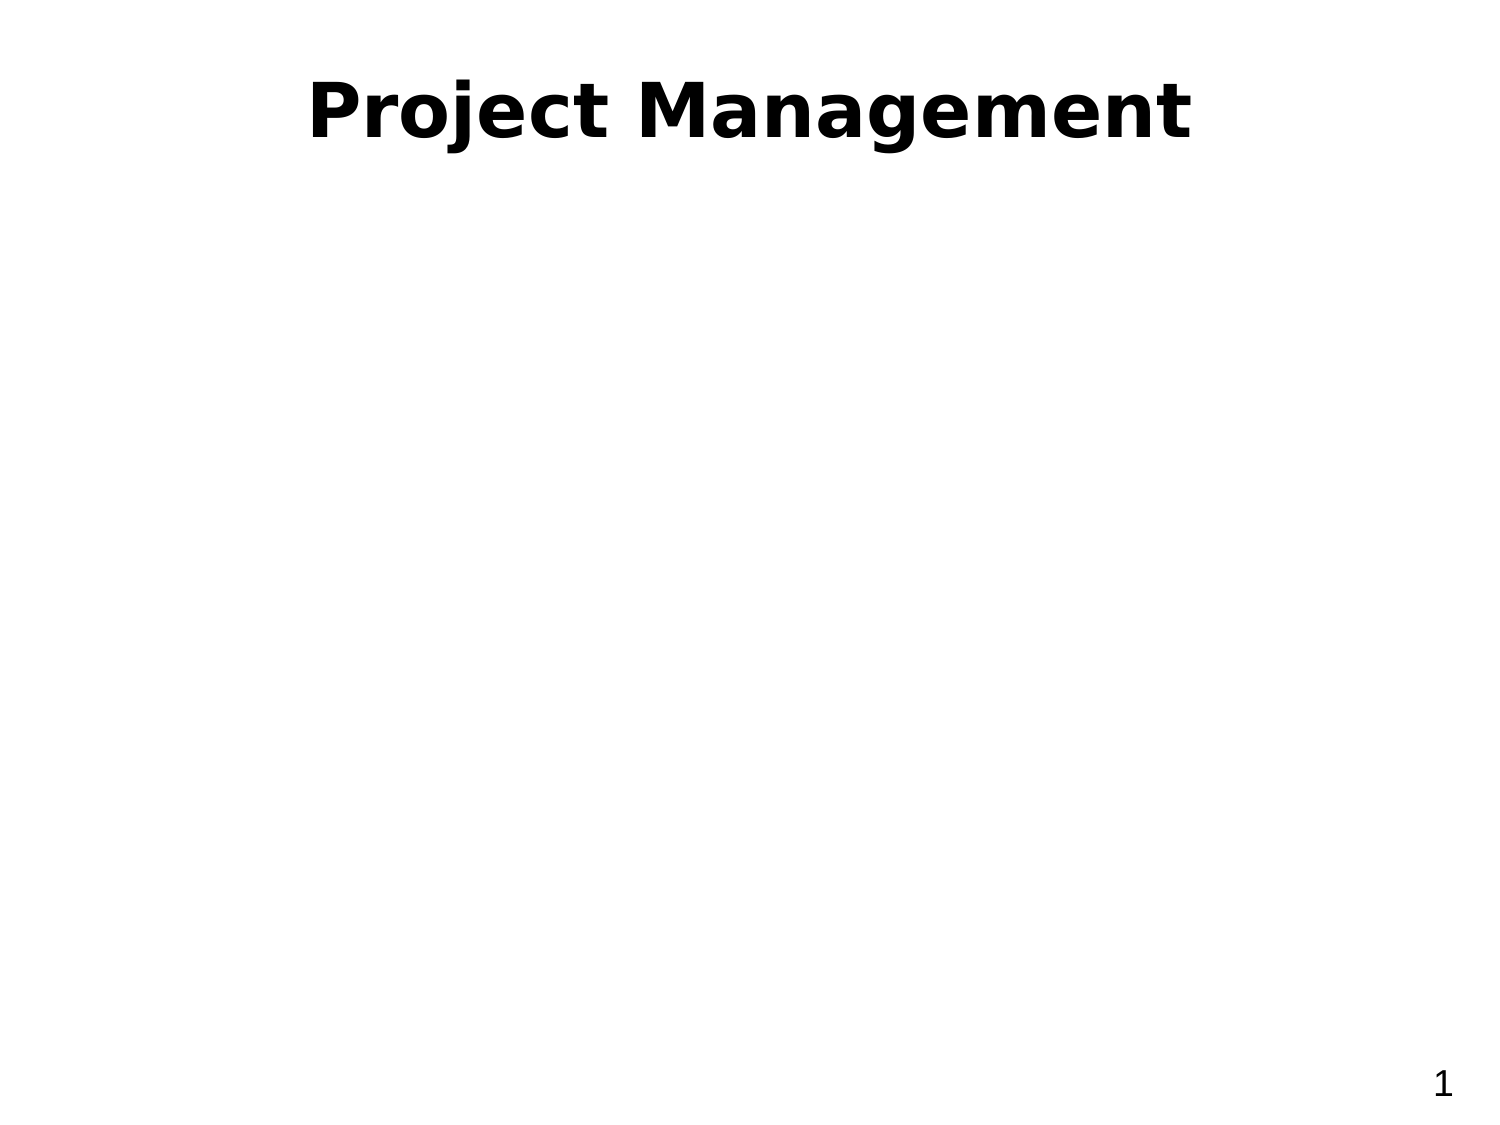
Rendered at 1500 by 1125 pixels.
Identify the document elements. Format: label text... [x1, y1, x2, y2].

title Project Management [75, 44, 1425, 177]
